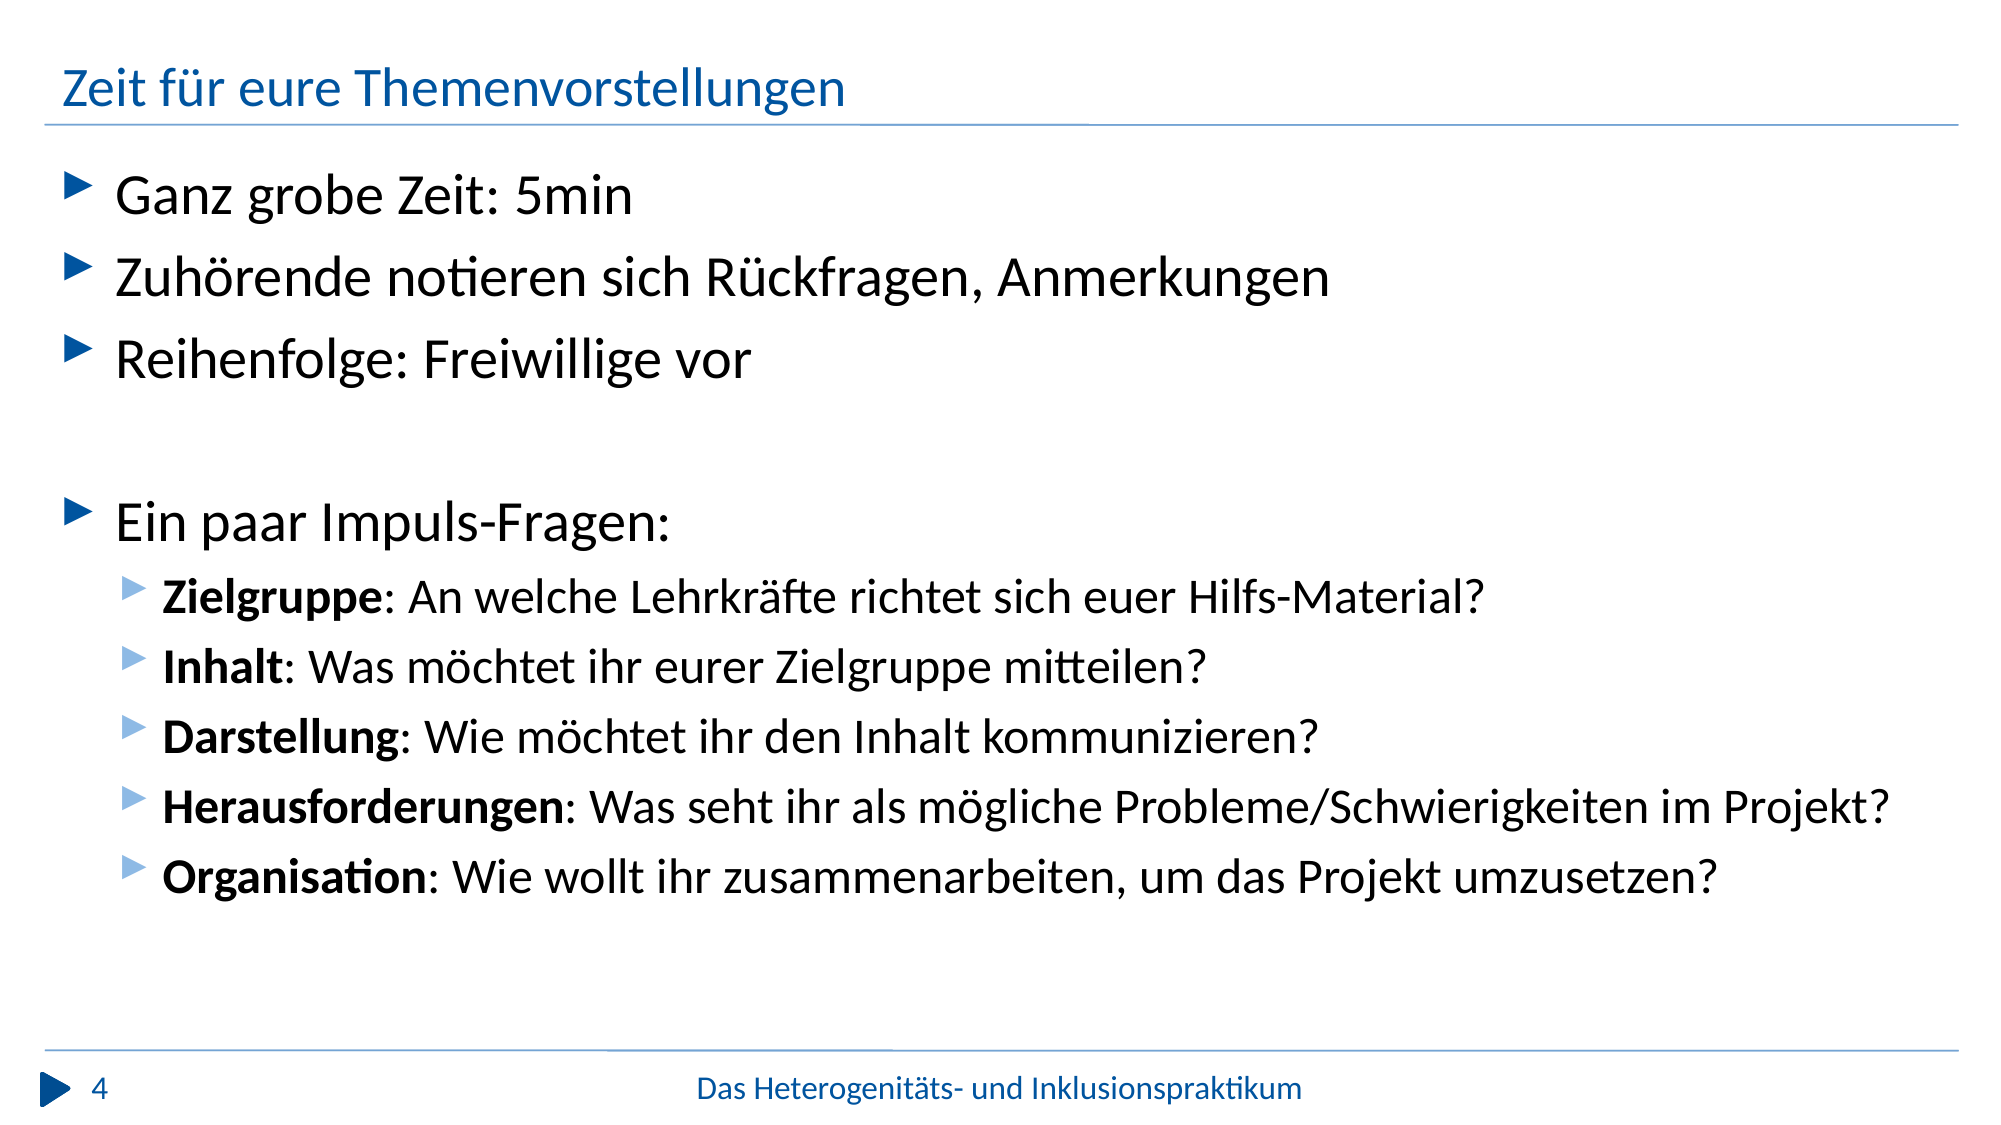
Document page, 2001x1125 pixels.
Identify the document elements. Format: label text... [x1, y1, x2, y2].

title Zeit für eure Themenvorstellungen [47, 42, 1959, 125]
list Ganz grobe Zeit: 5min Zuhörende notieren sich Rückfragen, Anmerkungen Reihenfolge: Freiwillige vor Ein paar Impuls-Fragen: Zielgruppe: An welche Lehrkräfte richtet sich euer Hilfs-Material? Inhalt: Was möchtet ihr eurer Zielgruppe mitteilen? Darstellung: Wie möchtet ihr den Inhalt kommunizieren? Herausforderungen: Was seht ihr als mögliche Probleme/Schwierigkeiten im Projekt? Organisation: Wie wollt ihr zusammenarbeiten, um das Projekt umzusetzen? [44, 149, 1959, 1035]
footer Das Heterogenitäts- und Inklusionspraktikum [488, 1058, 1512, 1119]
